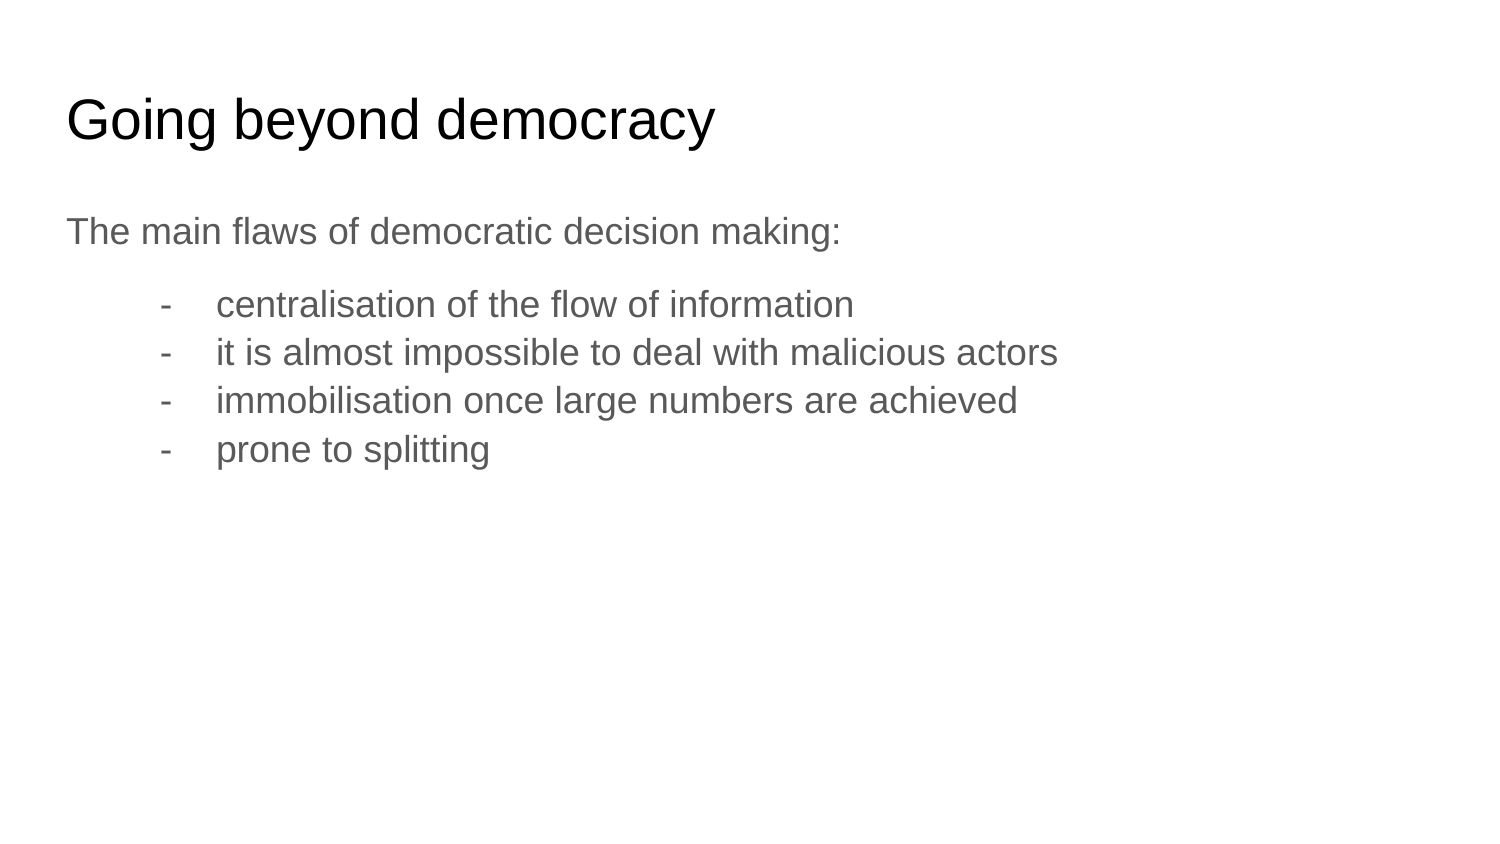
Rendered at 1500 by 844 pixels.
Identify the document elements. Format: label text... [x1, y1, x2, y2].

list The main flaws of democratic decision making: centralisation of the flow of information it is almost impossible to deal with malicious actors immobilisation once large numbers are achieved prone to splitting [51, 189, 1449, 750]
title Going beyond democracy [51, 72, 1449, 167]
